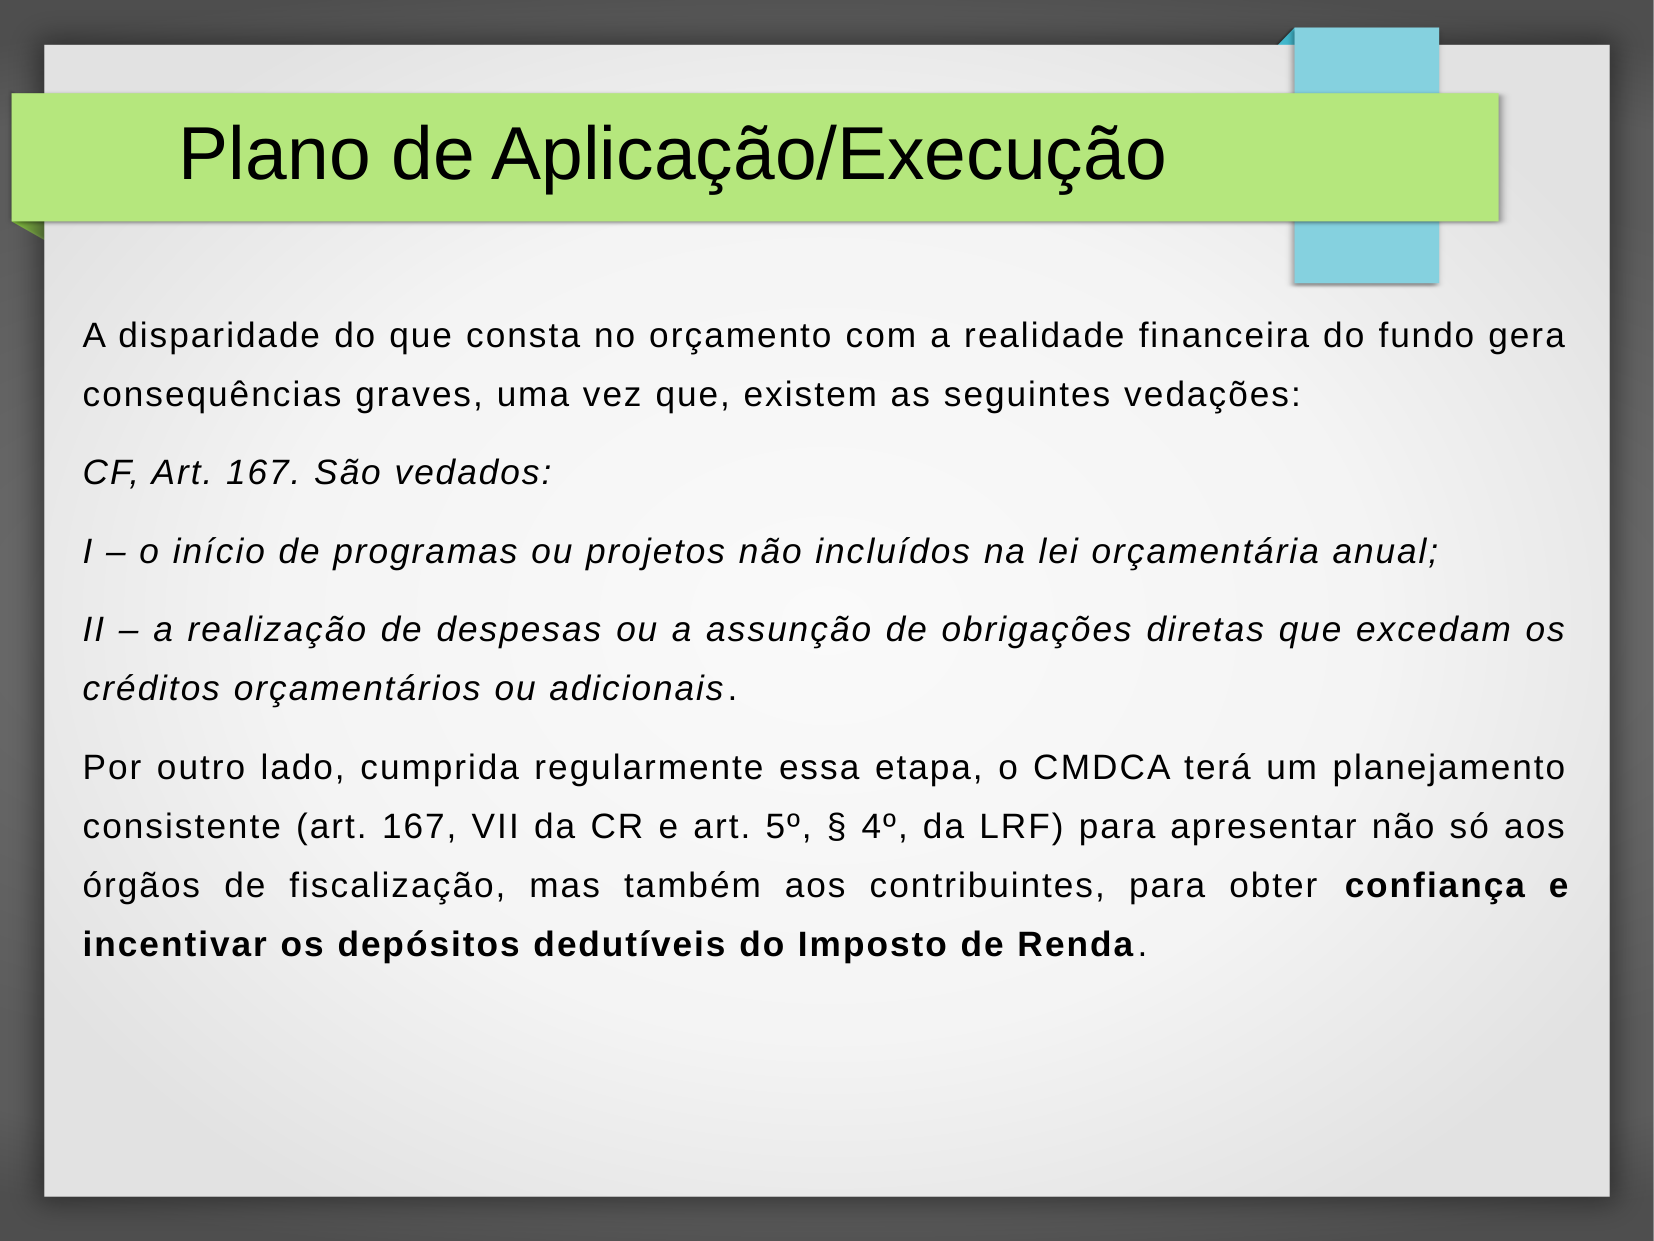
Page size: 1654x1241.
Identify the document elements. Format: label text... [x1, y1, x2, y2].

title Plano de Aplicação/Execução [82, 94, 1264, 213]
list A disparidade do que consta no orçamento com a realidade financeira do fundo gera consequências graves, uma vez que, existem as seguintes vedações: CF, Art. 167. São vedados: I – o início de programas ou projetos não incluídos na lei orçamentária anual; II – a realização de despesas ou a assunção de obrigações diretas que excedam os créditos orçamentários ou adicionais. Por outro lado, cumprida regularmente essa etapa, o CMDCA terá um planejamento consistente (art. 167, VII da CR e art. 5º, § 4º, da LRF) para apresentar não só aos órgãos de fiscalização, mas também aos contribuintes, para obter confiança e incentivar os depósitos dedutíveis do Imposto de Renda. [82, 295, 1571, 1015]
picture [0, 0, 1654, 1241]
